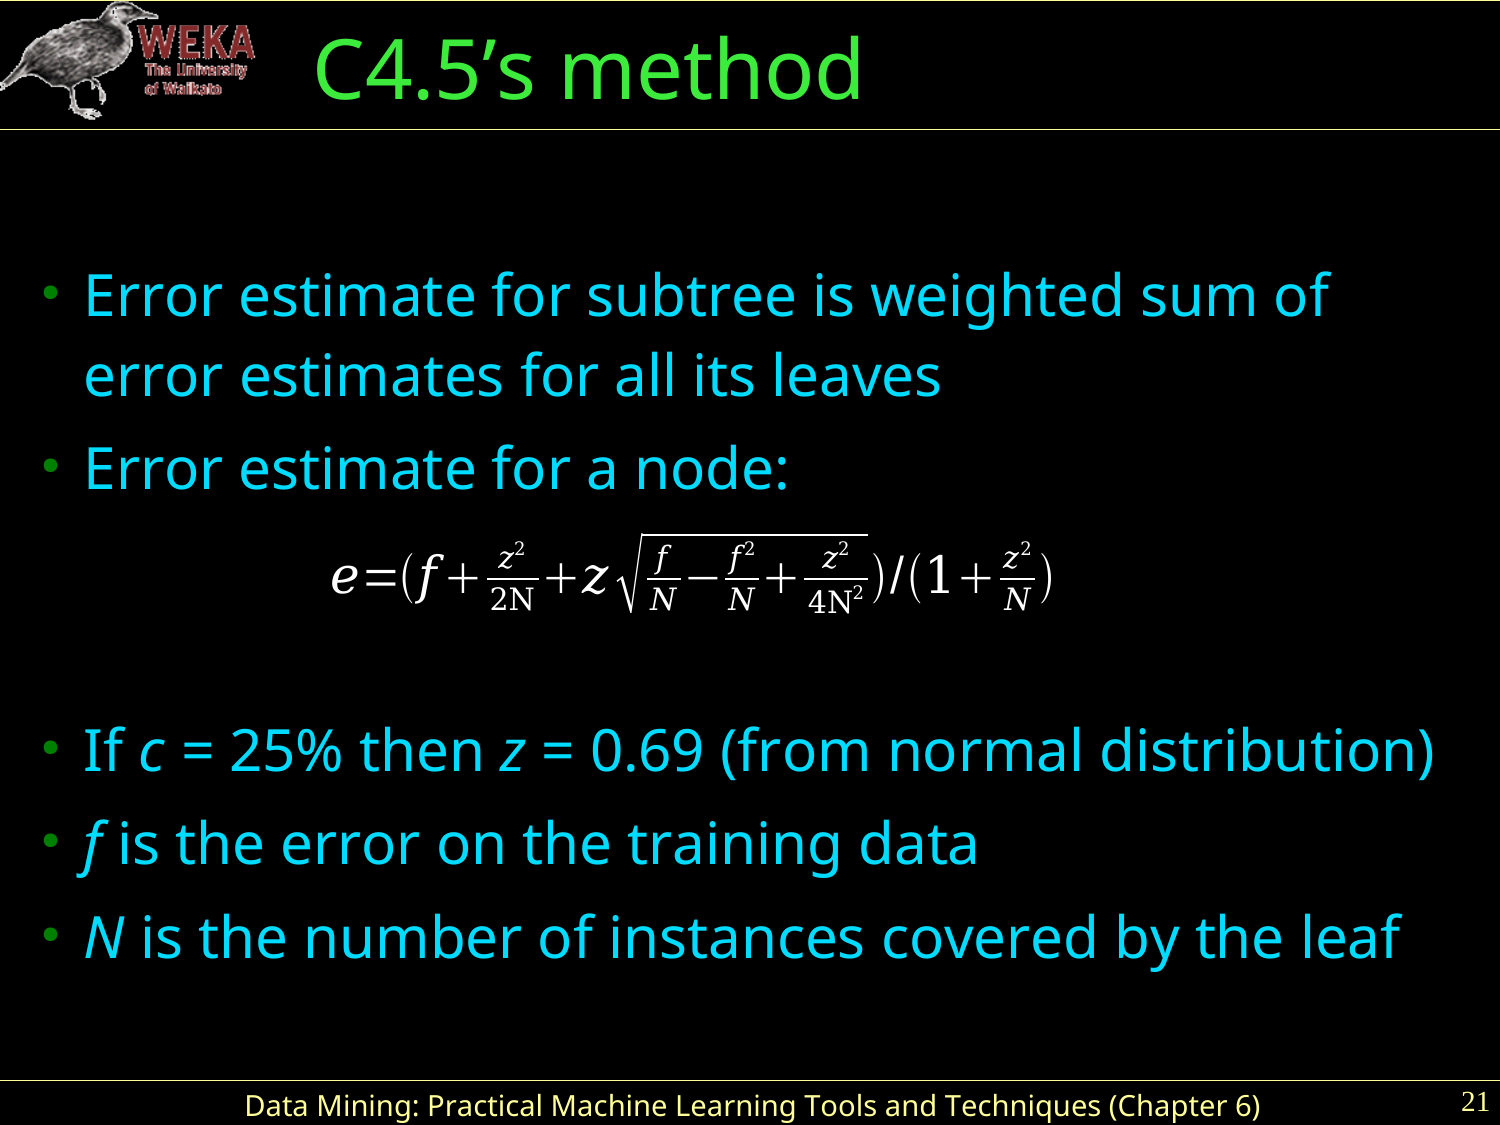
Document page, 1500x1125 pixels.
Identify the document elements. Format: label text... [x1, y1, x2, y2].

chart [324, 531, 1060, 621]
title C4.5’s method [297, 0, 1500, 148]
list Error estimate for subtree is weighted sum of error estimates for all its leaves Error estimate for a node: If c = 25% then z = 0.69 (from normal distribution) f is the error on the training data N is the number of instances covered by the leaf [26, 247, 1474, 923]
picture [0, 1, 266, 129]
